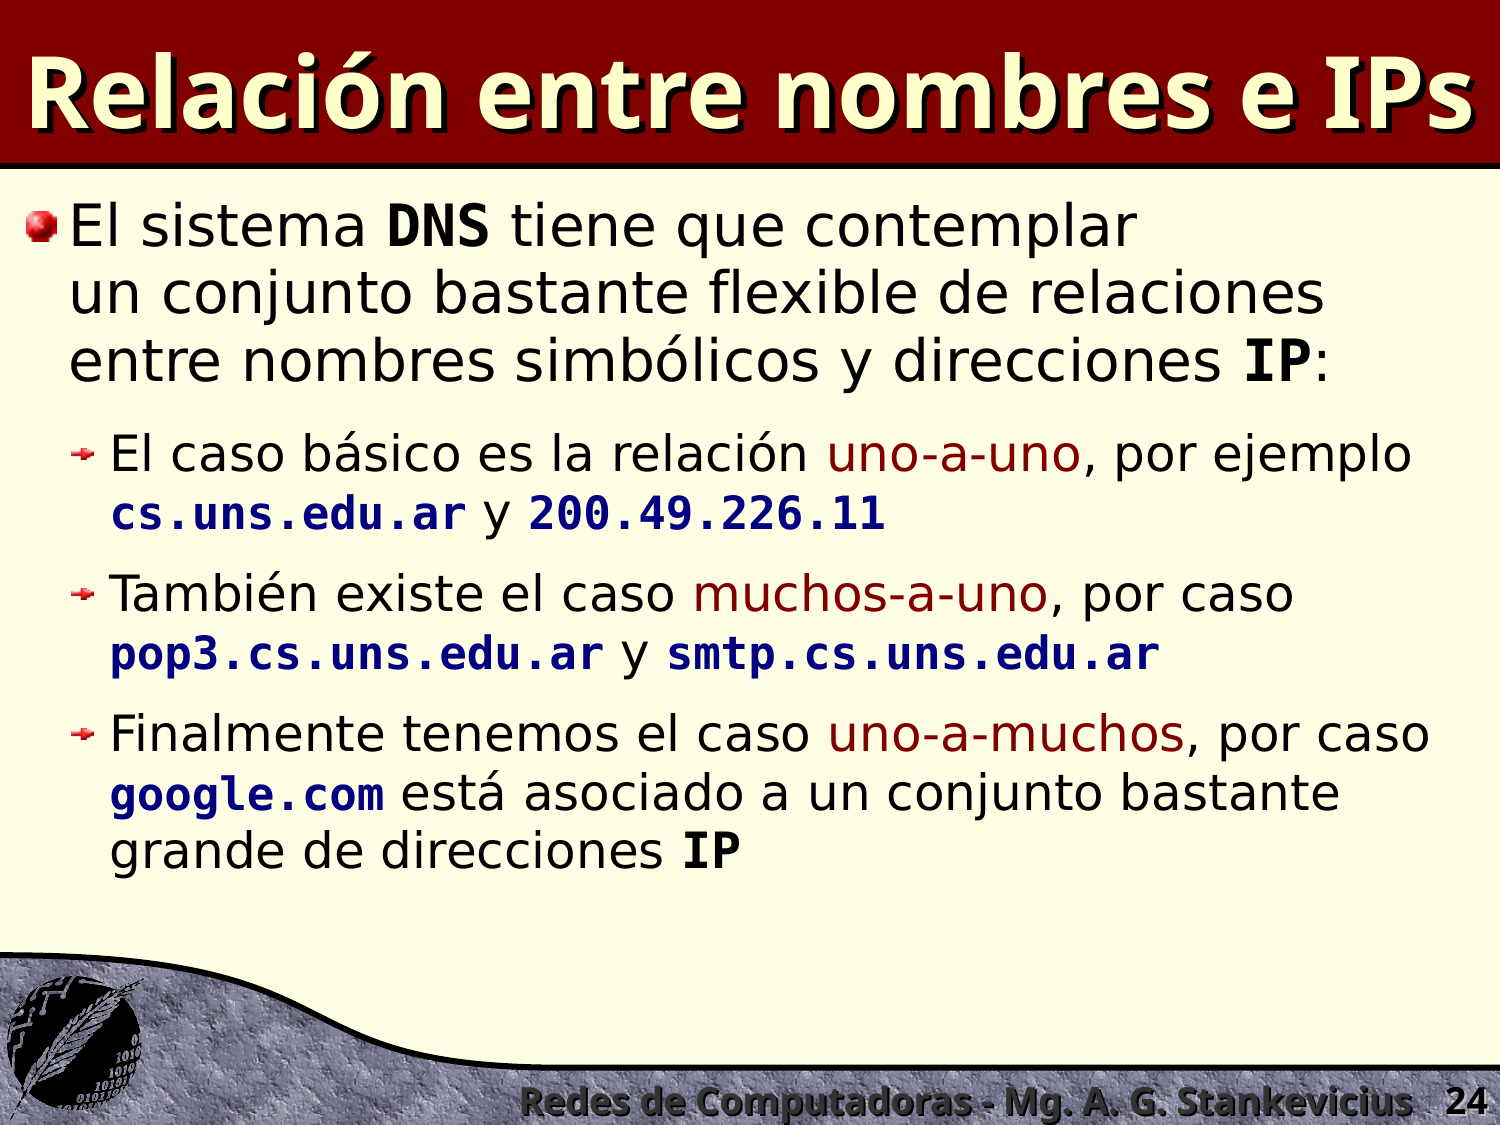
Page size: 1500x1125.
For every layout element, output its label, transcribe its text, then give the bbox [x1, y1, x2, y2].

list El sistema DNS tiene que contemplar un conjunto bastante flexible de relaciones entre nombres simbólicos y direcciones IP: El caso básico es la relación uno-a-uno, por ejemplo cs.uns.edu.ar y 200.49.226.11 También existe el caso muchos-a-uno, por caso pop3.cs.uns.edu.ar y smtp.cs.uns.edu.ar Finalmente tenemos el caso uno-a-muchos, por caso google.com está asociado a un conjunto bastante grande de direcciones IP [11, 192, 1486, 921]
title Relación entre nombres e IPs [15, 5, 1485, 160]
picture [790, 1100, 795, 1110]
picture [1047, 1100, 1054, 1110]
picture [0, 959, 1500, 1125]
